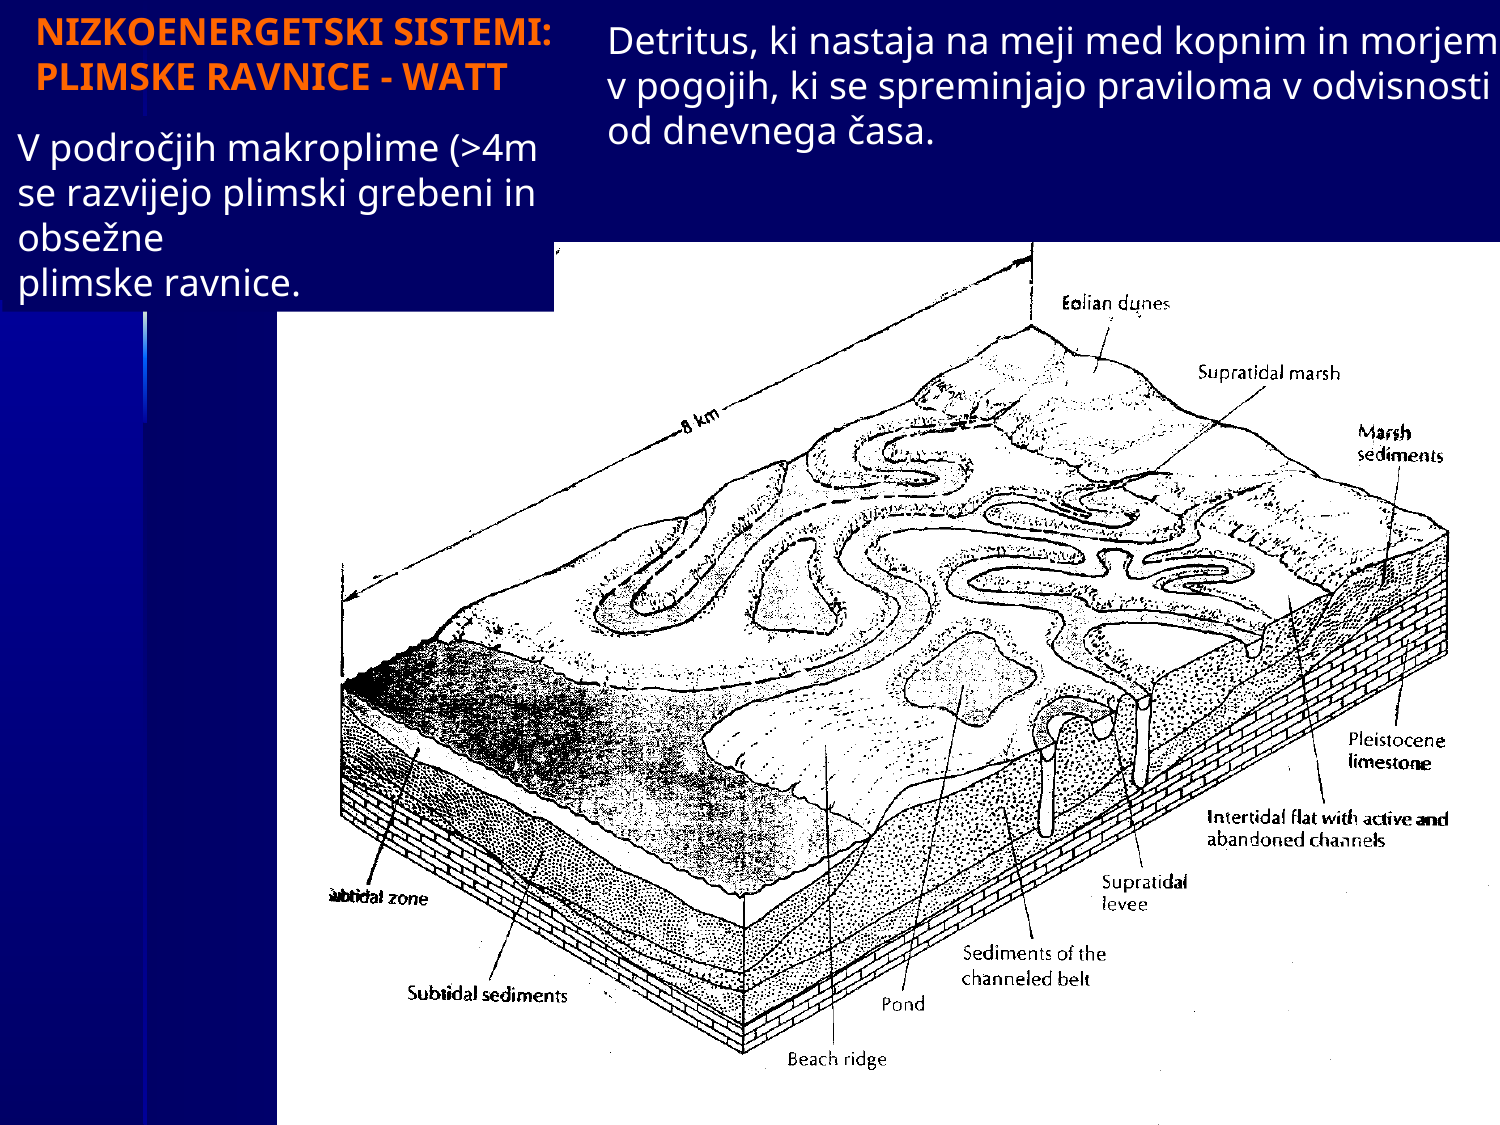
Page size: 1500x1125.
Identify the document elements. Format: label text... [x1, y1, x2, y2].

text_box NIZKOENERGETSKI SISTEMI: PLIMSKE RAVNICE - WATT [20, 0, 568, 106]
picture [277, 242, 1500, 1125]
text_box Detritus, ki nastaja na meji med kopnim in morjem v pogojih, ki se spreminjajo praviloma v odvisnosti od dnevnega časa. [592, 9, 1500, 161]
text_box V področjih makroplime (>4m se razvijejo plimski grebeni in obsežne plimske ravnice. [2, 116, 554, 312]
